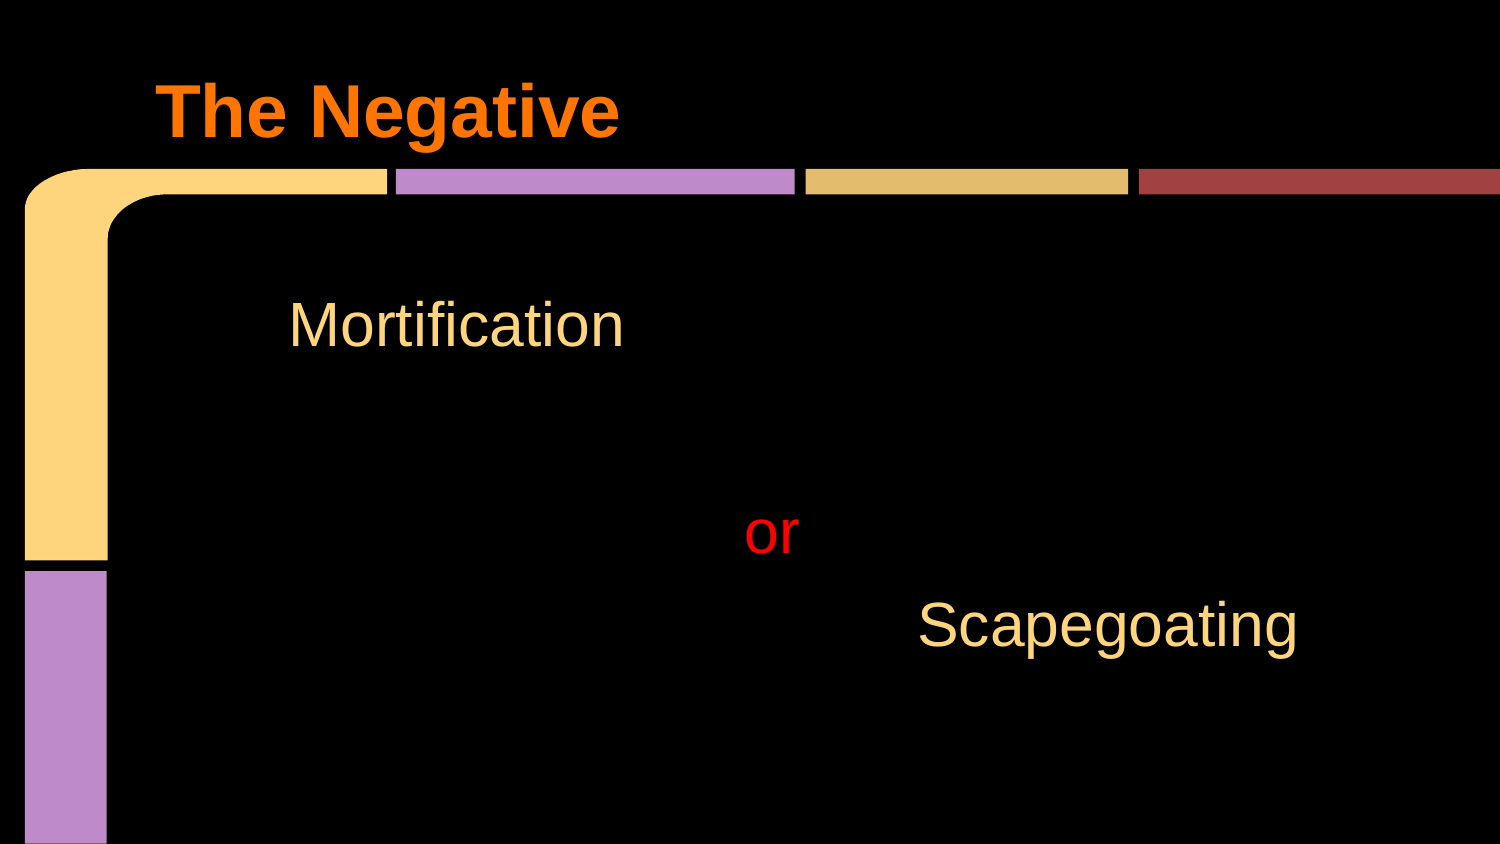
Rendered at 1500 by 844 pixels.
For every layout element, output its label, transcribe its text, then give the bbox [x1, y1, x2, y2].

list Scapegoating [791, 194, 1426, 808]
list Mortification [140, 194, 774, 808]
title The Negative [140, 26, 1425, 168]
text_box or [729, 476, 847, 588]
